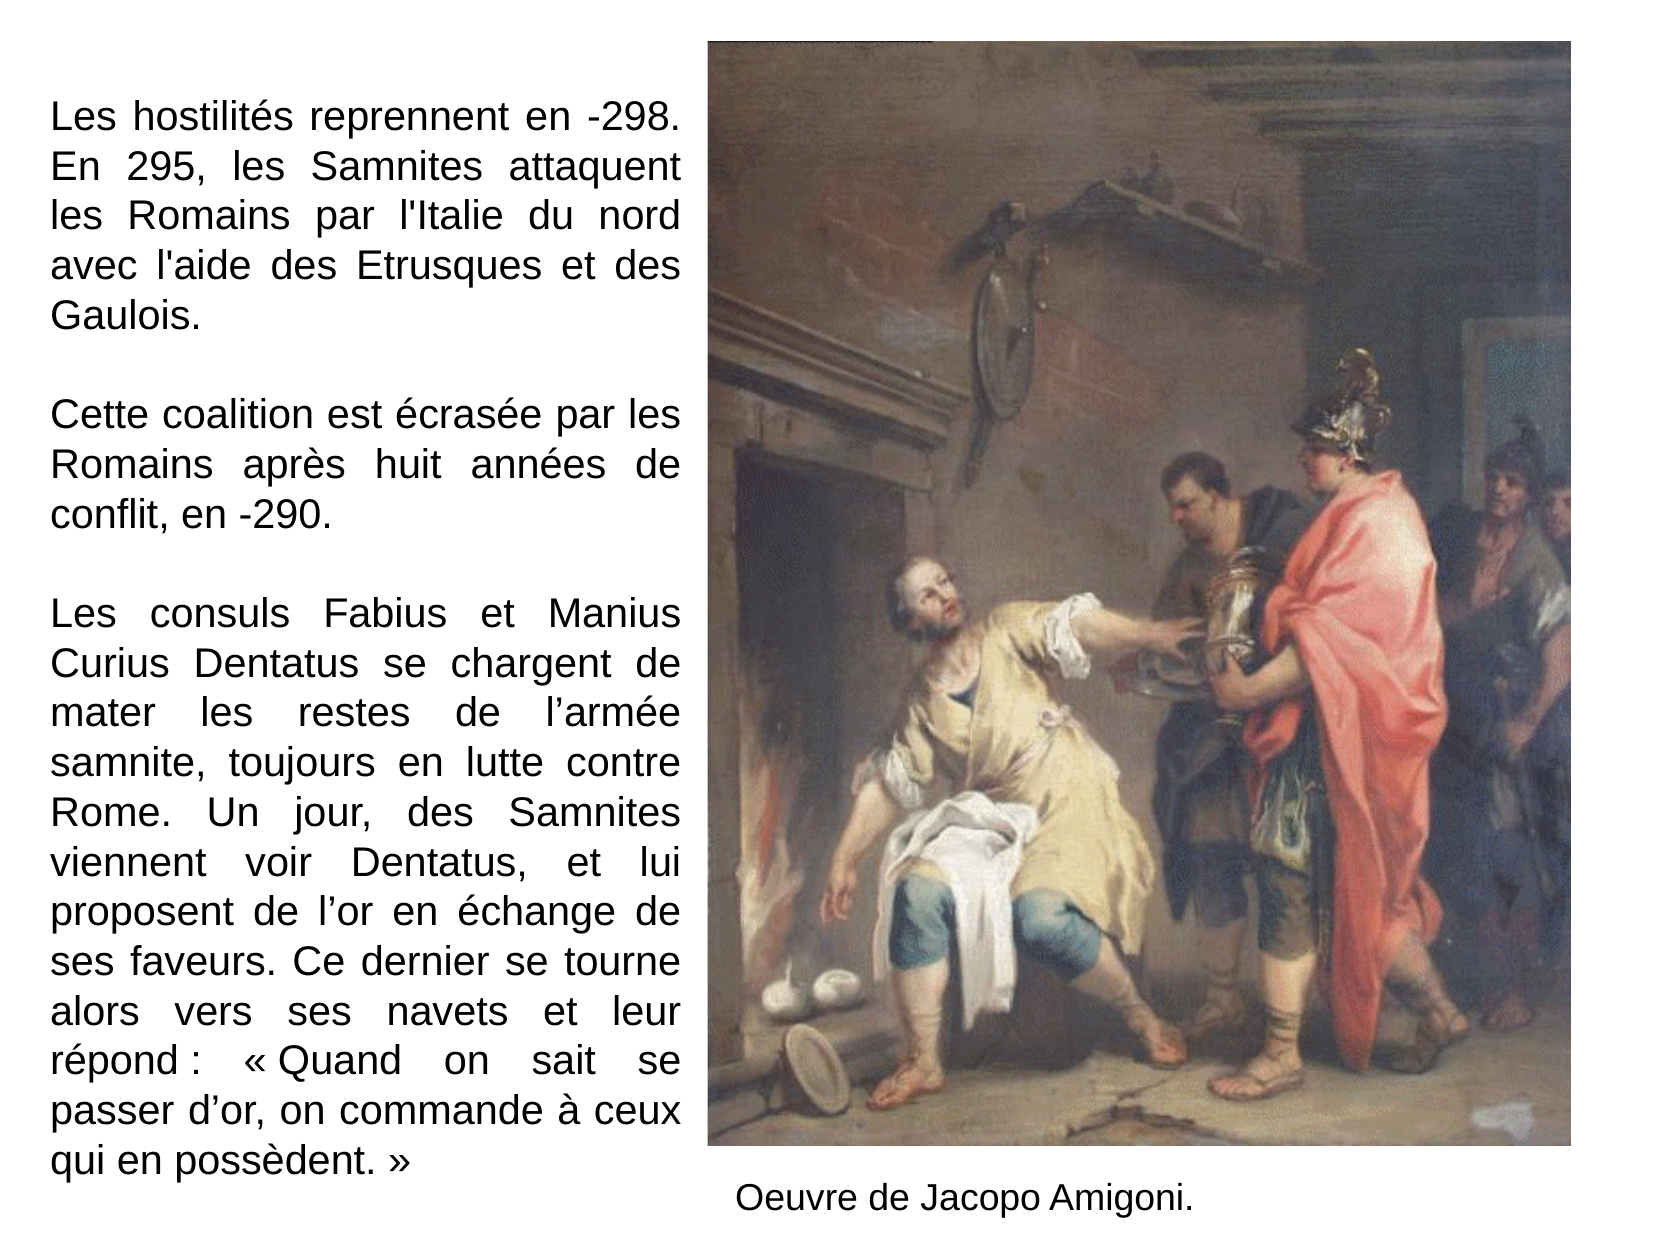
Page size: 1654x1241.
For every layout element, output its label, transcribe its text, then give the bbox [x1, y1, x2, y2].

text_box Oeuvre de Jacopo Amigoni. [720, 1169, 1595, 1227]
text_box Les hostilités reprennent en -298. En 295, les Samnites attaquent les Romains par l'Italie du nord avec l'aide des Etrusques et des Gaulois. Cette coalition est écrasée par les Romains après huit années de conflit, en -290. Les consuls Fabius et Manius Curius Dentatus se chargent de mater les restes de l’armée samnite, toujours en lutte contre Rome. Un jour, des Samnites viennent voir Dentatus, et lui proposent de l’or en échange de ses faveurs. Ce dernier se tourne alors vers ses navets et leur répond : « Quand on sait se passer d’or, on commande à ceux qui en possèdent. » [0, 81, 697, 1191]
picture [707, 41, 1571, 1146]
